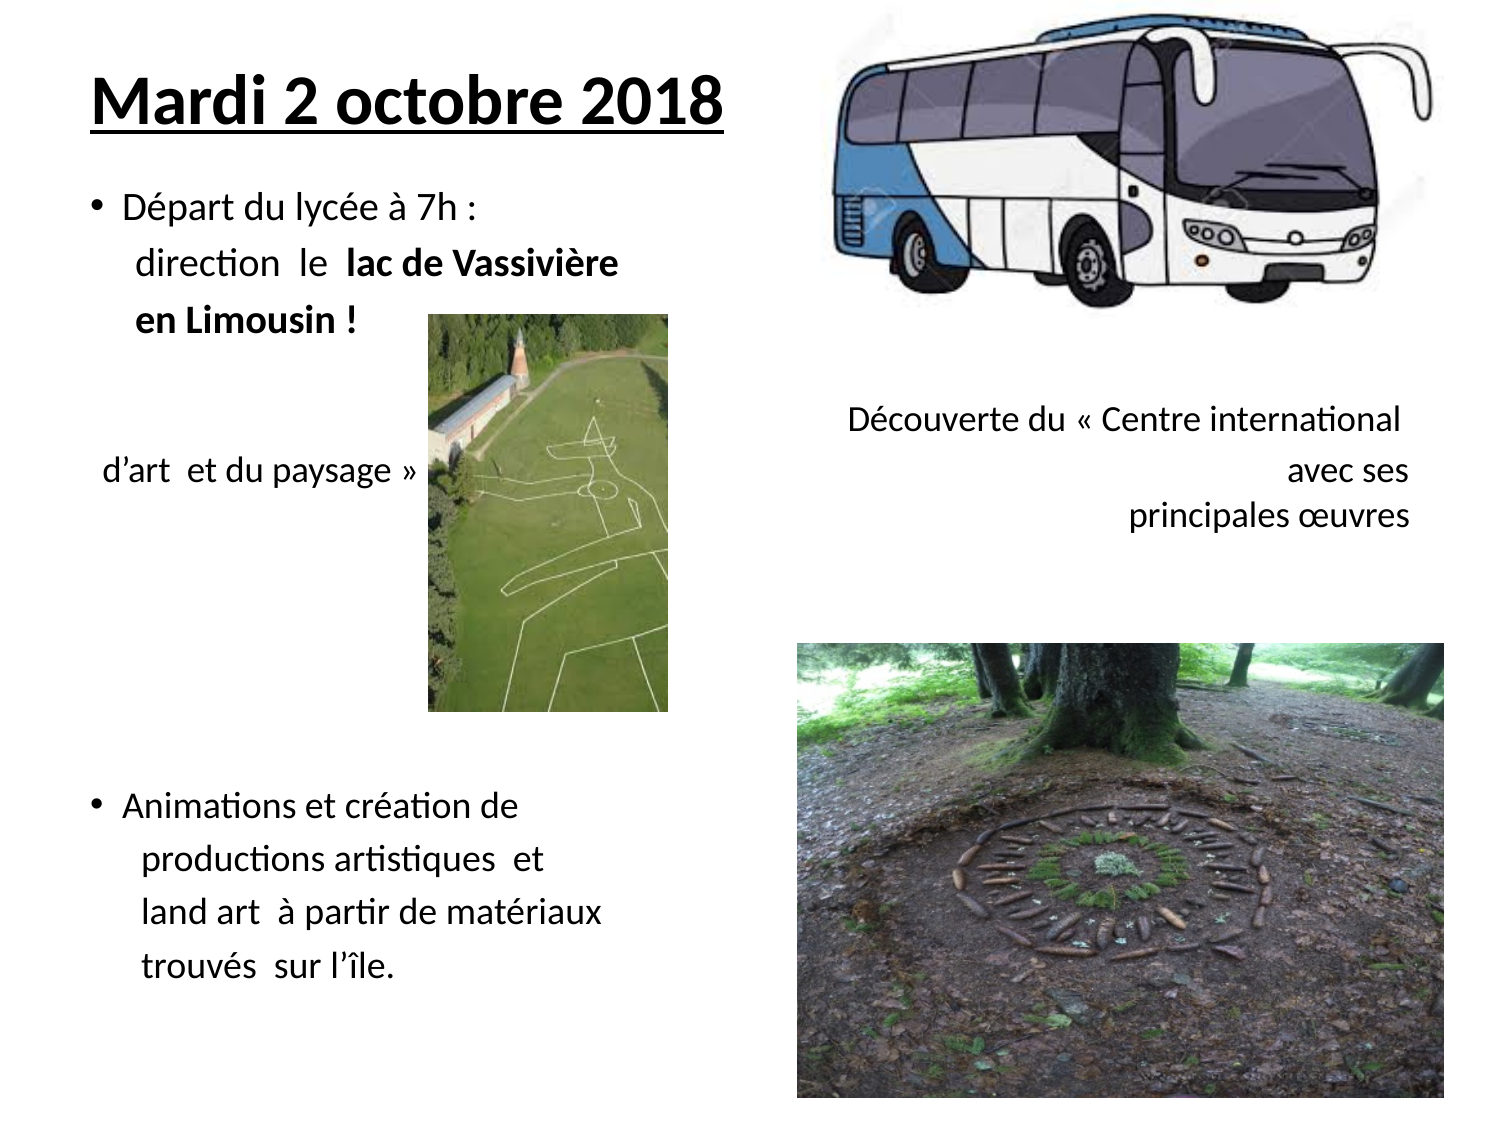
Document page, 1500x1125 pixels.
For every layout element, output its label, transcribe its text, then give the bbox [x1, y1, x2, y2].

list Départ du lycée à 7h : direction le lac de Vassivière en Limousin ! Découverte du « Centre international d’art et du paysage » de Vassivière avec ses principales œuvres Animations et création de productions artistiques et land art à partir de matériaux trouvés sur l’île. [75, 172, 1425, 1005]
title Mardi 2 octobre 2018 [75, 45, 820, 172]
picture [797, 643, 1444, 1098]
picture [428, 314, 668, 712]
picture [820, 0, 1444, 319]
